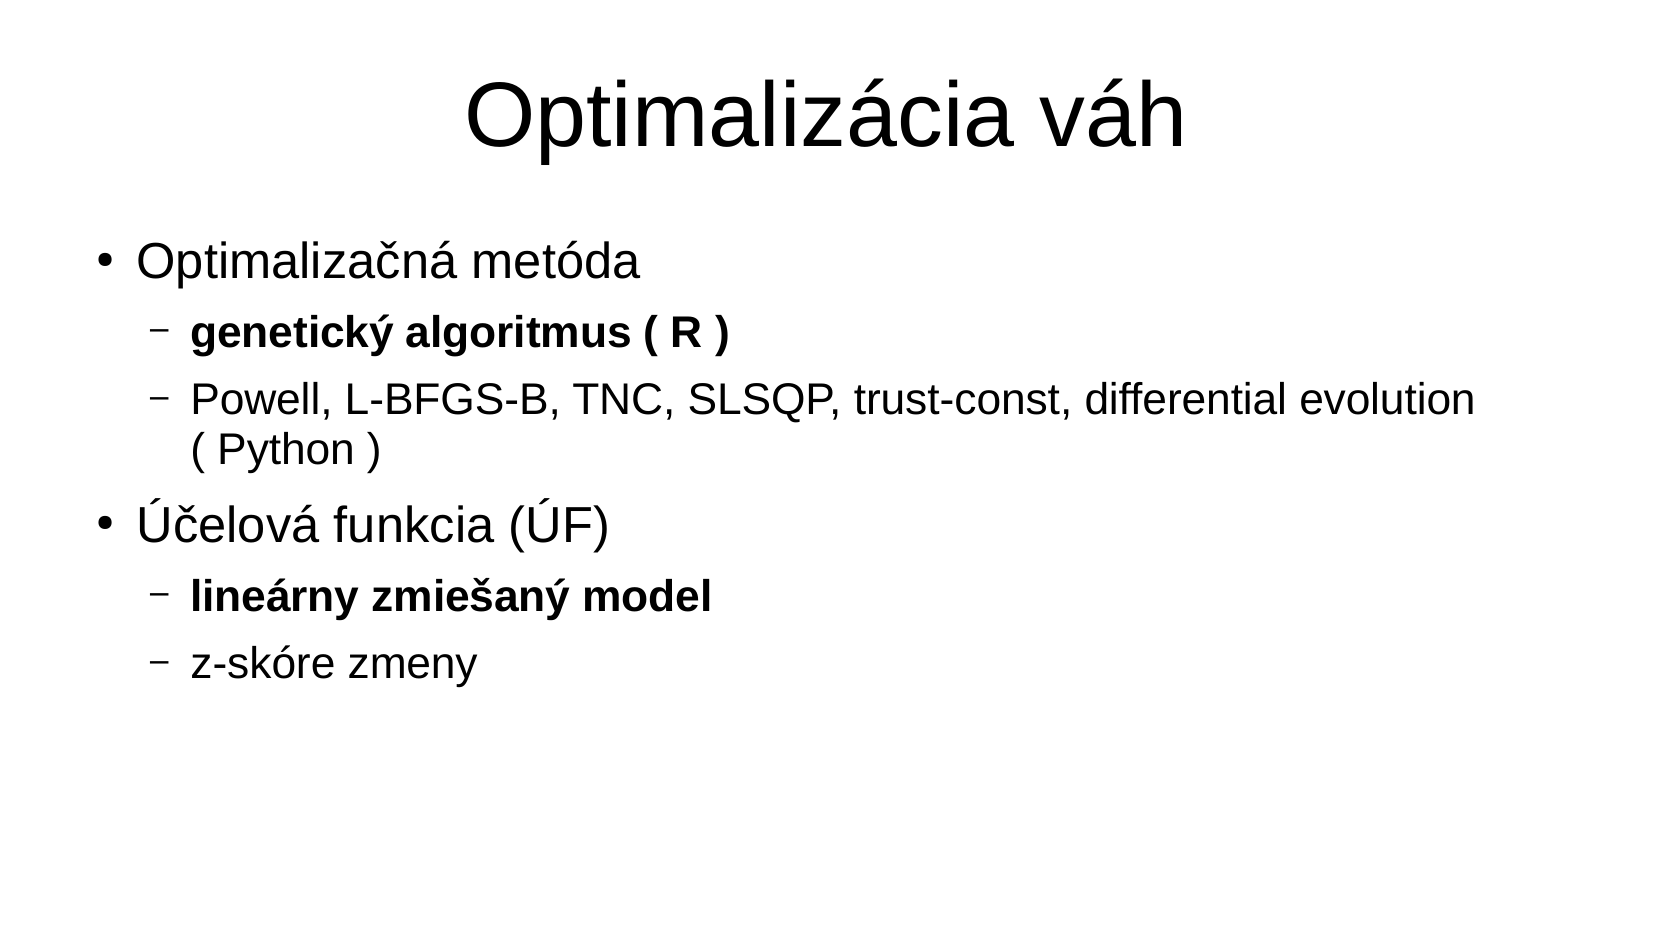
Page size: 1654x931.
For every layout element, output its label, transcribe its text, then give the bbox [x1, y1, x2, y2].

list Optimalizačná metóda genetický algoritmus ( R ) Powell, L-BFGS-B, TNC, SLSQP, trust-const, differential evolution ( Python ) Účelová funkcia (ÚF) lineárny zmiešaný model z-skóre zmeny [82, 153, 1571, 693]
title Optimalizácia váh [82, 37, 1571, 153]
